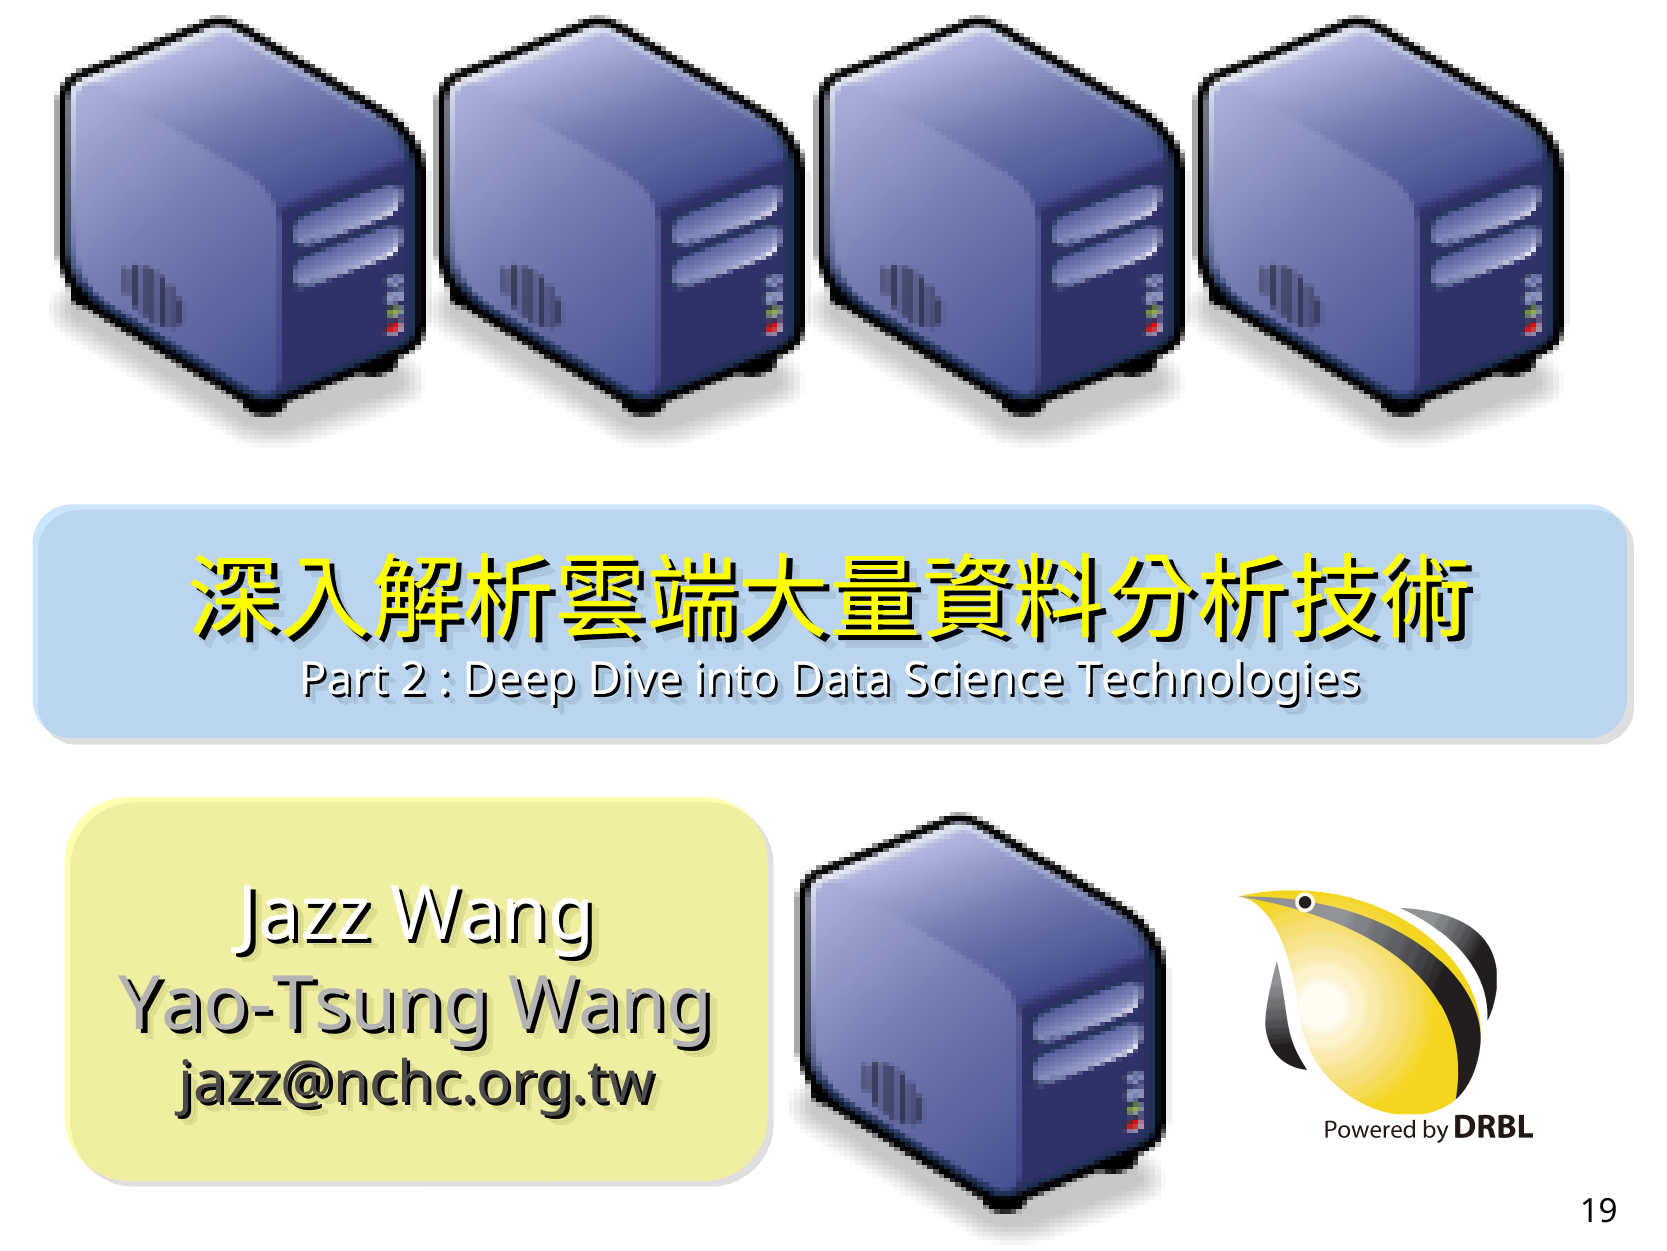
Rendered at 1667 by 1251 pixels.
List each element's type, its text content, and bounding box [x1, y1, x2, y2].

text_box 深入解析雲端大量資料分析技術 Part 2 : Deep Dive into Data Science Technologies [32, 504, 1628, 739]
text_box Jazz Wang Yao-Tsung Wang jazz@nchc.org.tw [64, 797, 767, 1182]
picture [27, 2, 1609, 502]
picture [1224, 874, 1548, 1152]
picture [767, 800, 1211, 1249]
